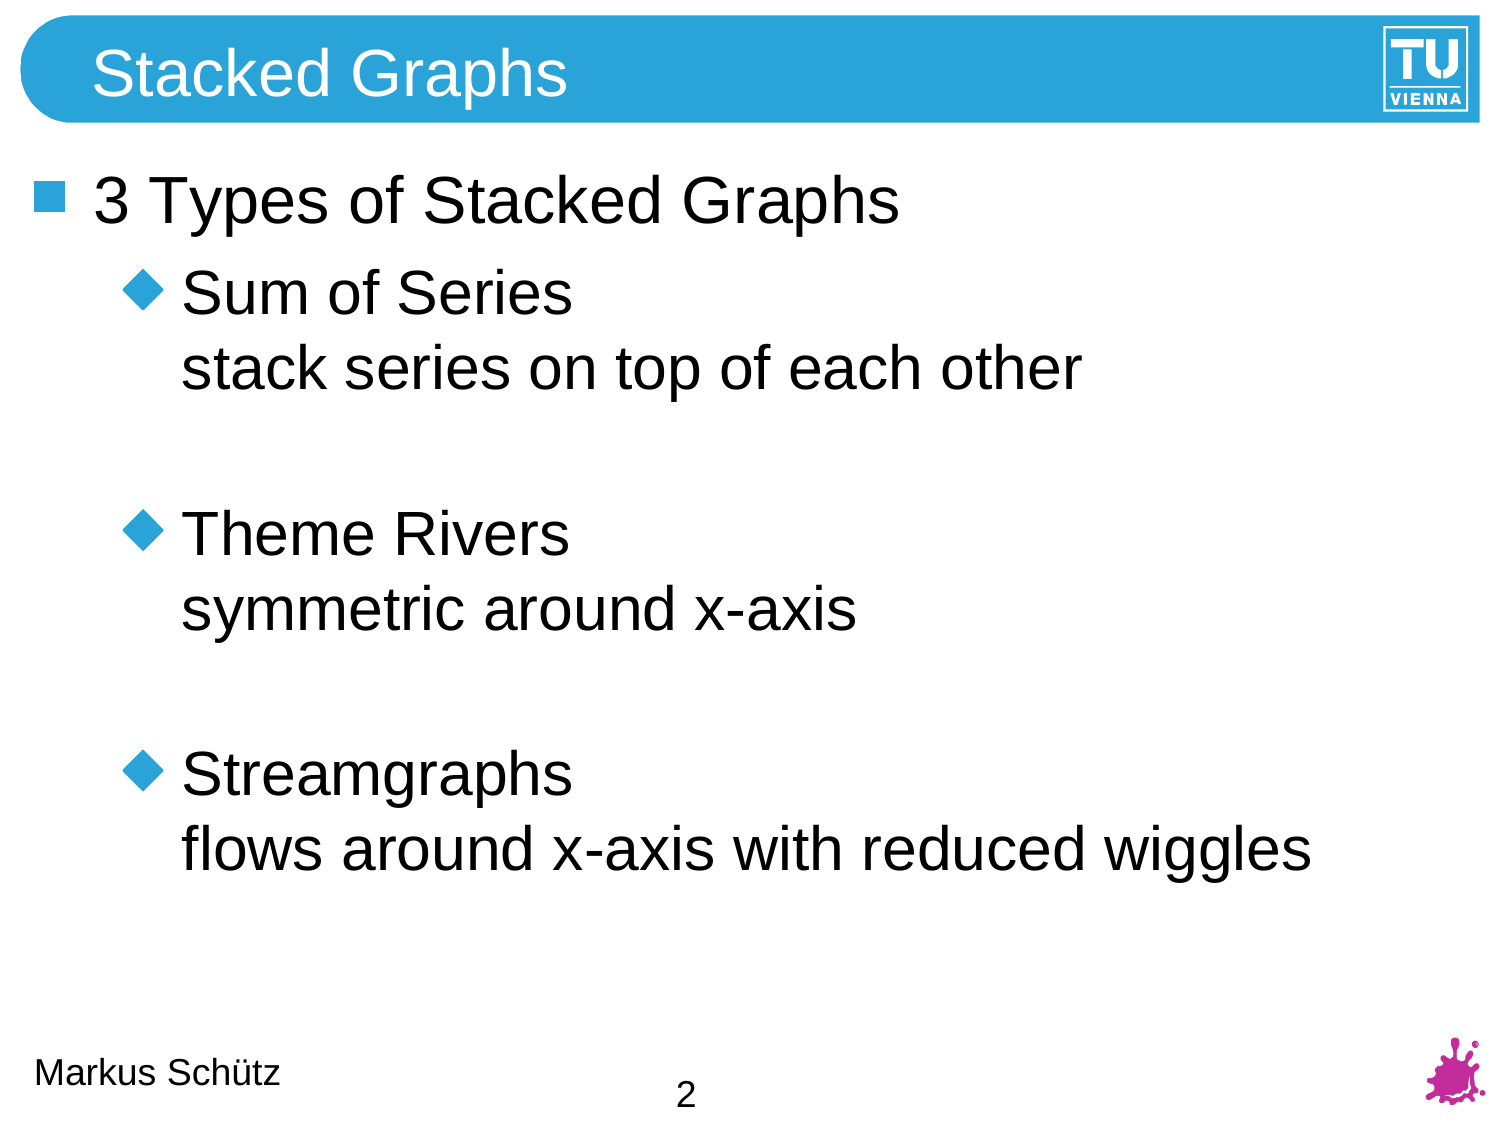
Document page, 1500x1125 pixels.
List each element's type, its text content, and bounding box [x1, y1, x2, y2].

title Stacked Graphs [76, 7, 1350, 132]
list 3 Types of Stacked Graphs Sum of Series stack series on top of each other Theme Rivers symmetric around x-axis Streamgraphs flows around x-axis with reduced wiggles [19, 148, 1481, 1047]
